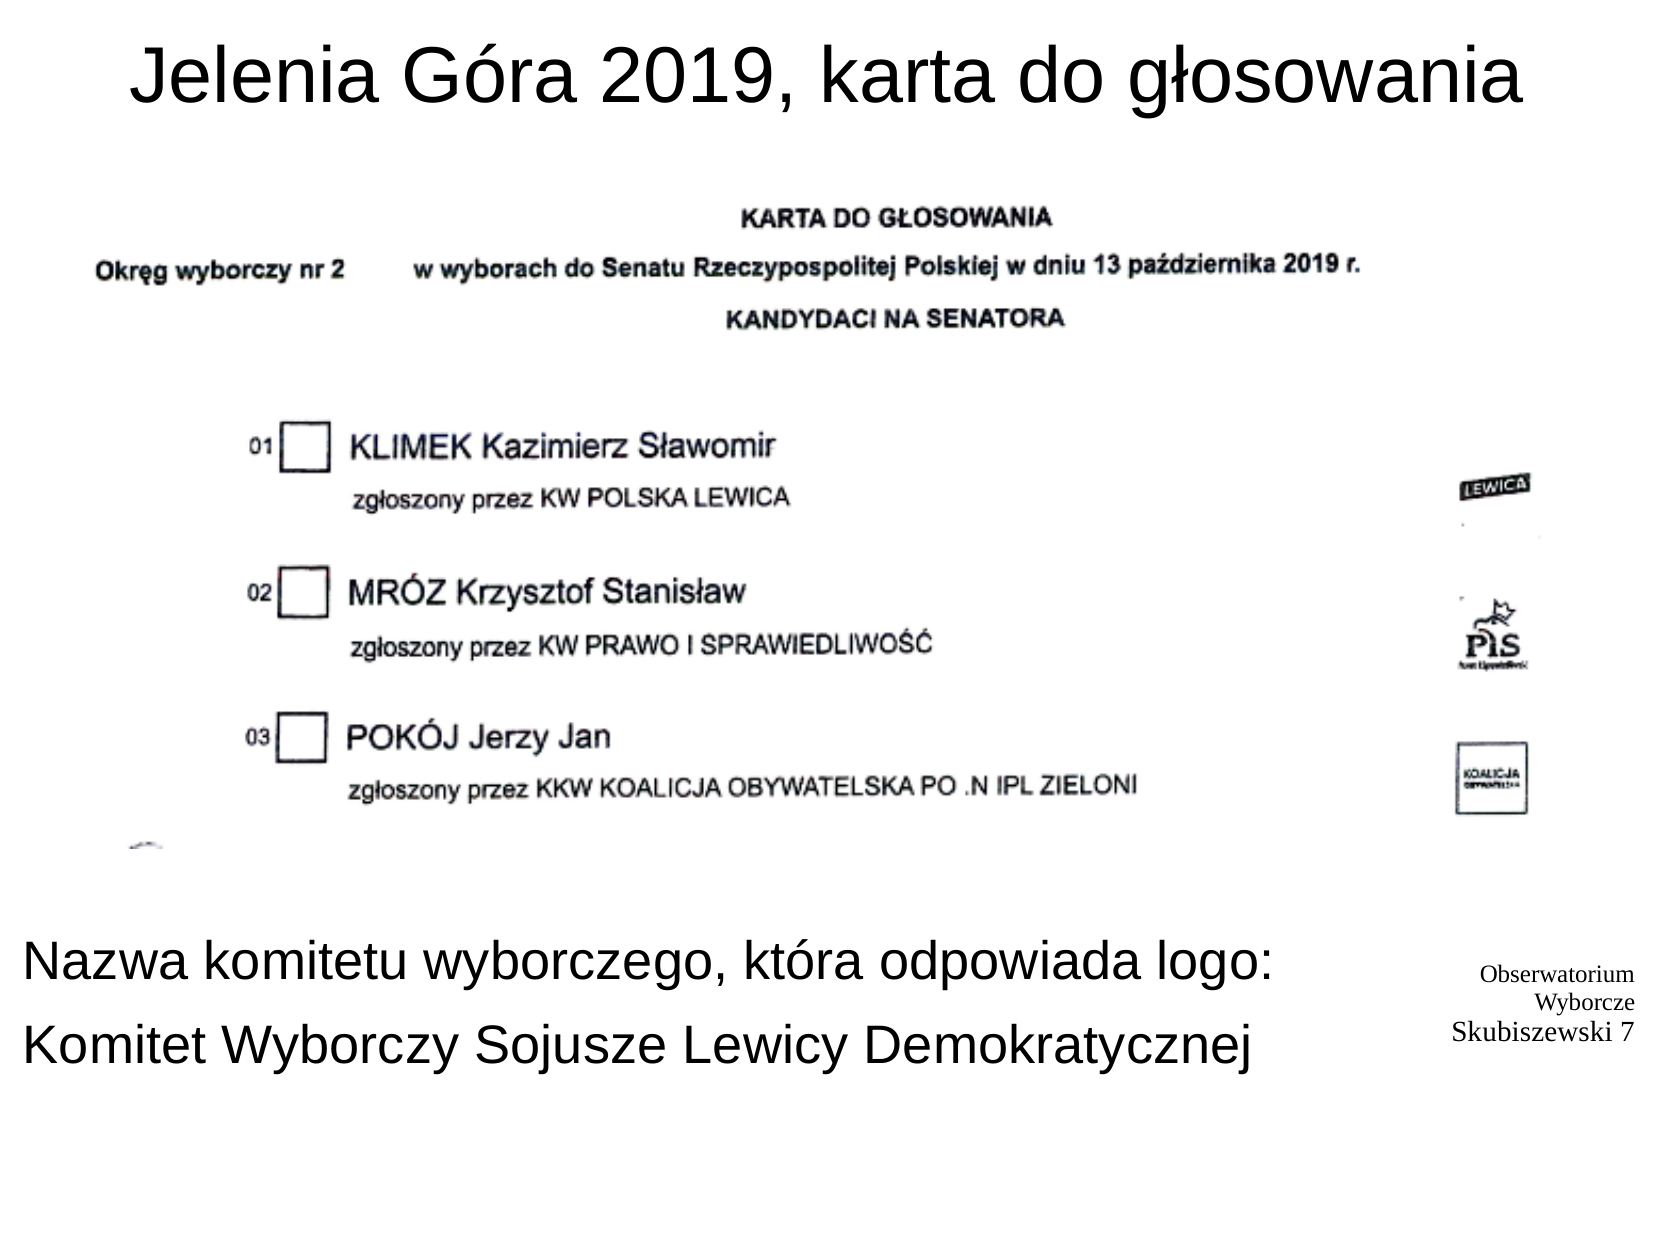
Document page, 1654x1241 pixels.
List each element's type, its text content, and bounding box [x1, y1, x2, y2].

title Jelenia Góra 2019, karta do głosowania [82, 15, 1571, 136]
picture [82, 164, 1571, 849]
list Nazwa komitetu wyborczego, która odpowiada logo: Komitet Wyborczy Sojusze Lewicy Demokratycznej [22, 930, 1576, 1156]
